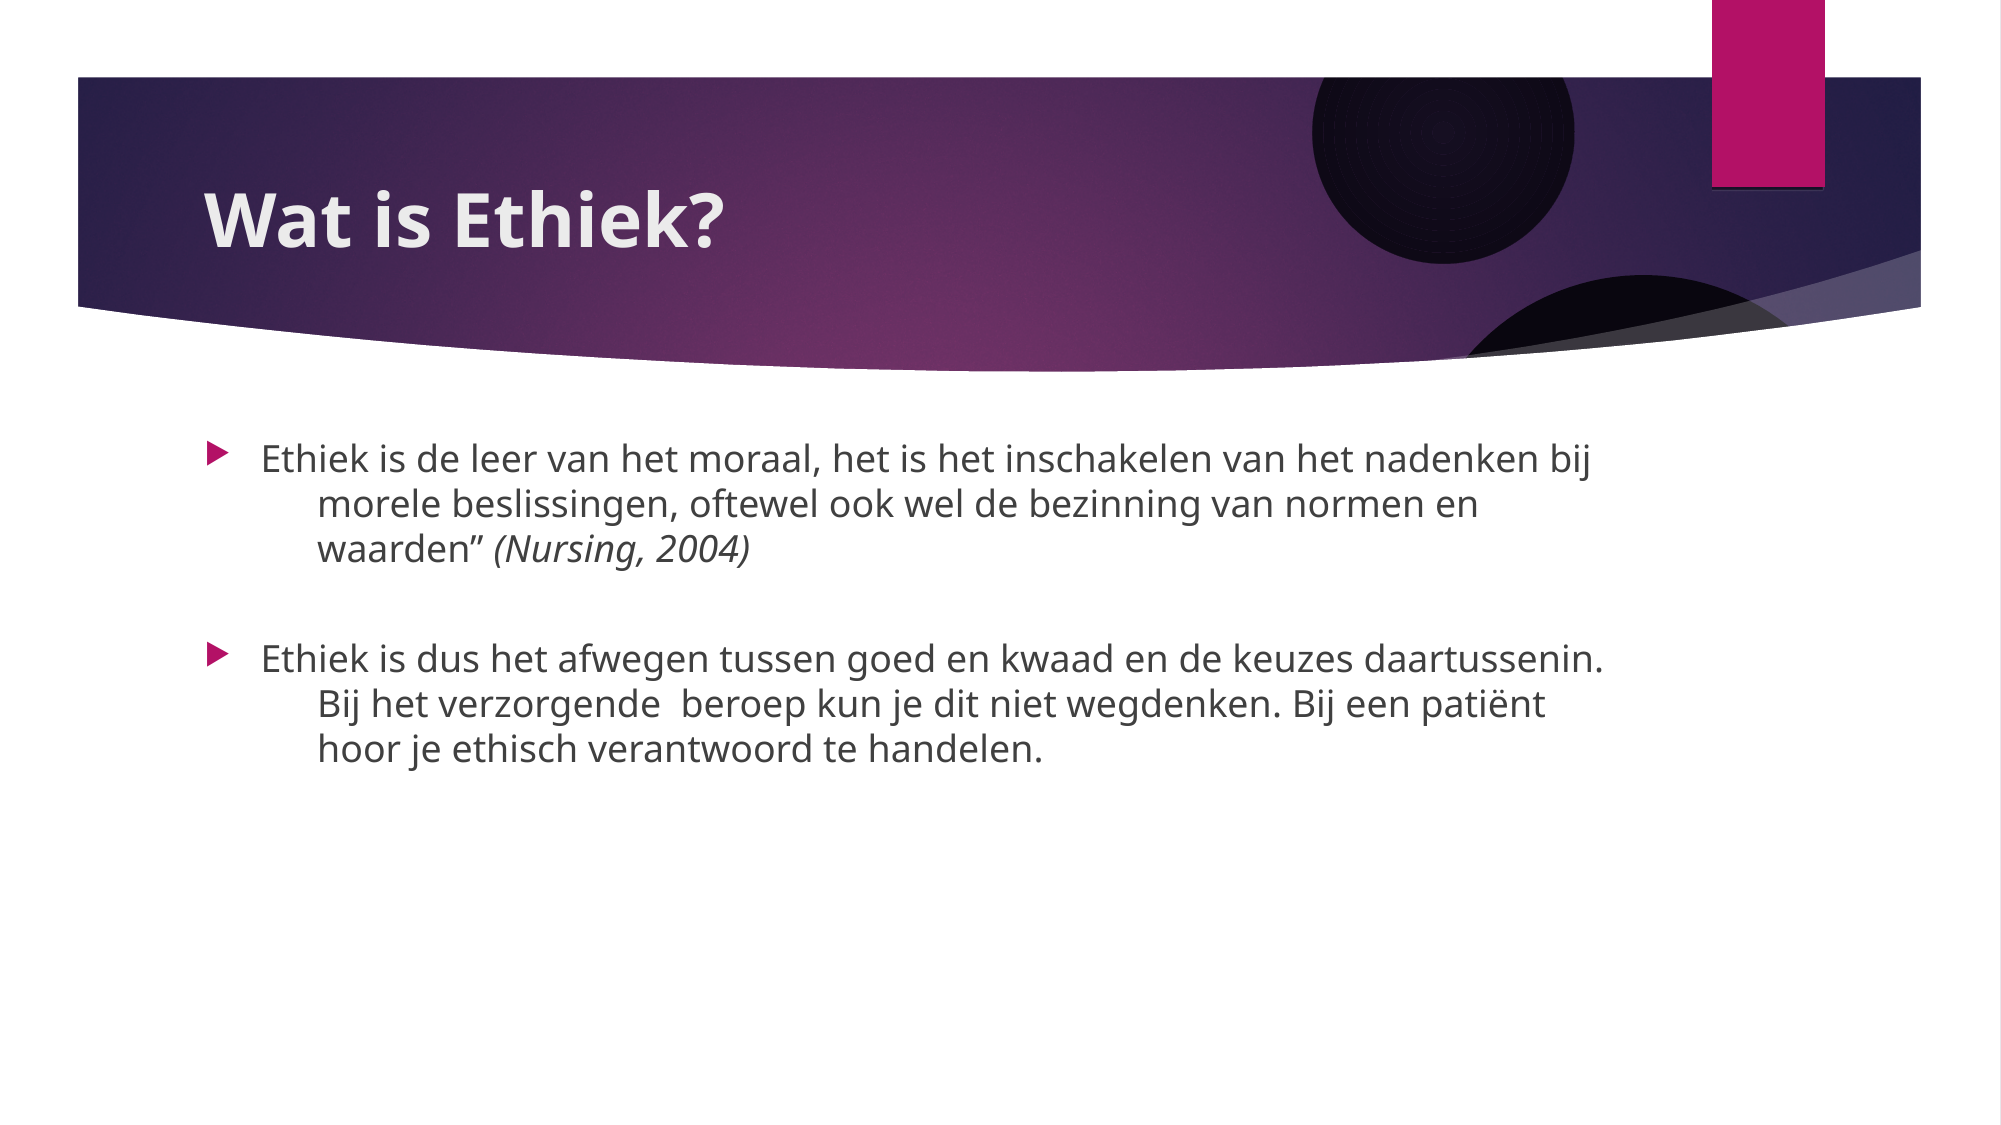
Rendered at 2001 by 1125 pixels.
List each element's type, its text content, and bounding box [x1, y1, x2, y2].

title Wat is Ethiek? [189, 159, 1627, 276]
list Ethiek is de leer van het moraal, het is het inschakelen van het nadenken bij morele beslissingen, oftewel ook wel de bezinning van normen en waarden” (Nursing, 2004) Ethiek is dus het afwegen tussen goed en kwaad en de keuzes daartussenin. Bij het verzorgende beroep kun je dit niet wegdenken. Bij een patiënt hoor je ethisch verantwoord te handelen. [189, 427, 1638, 988]
